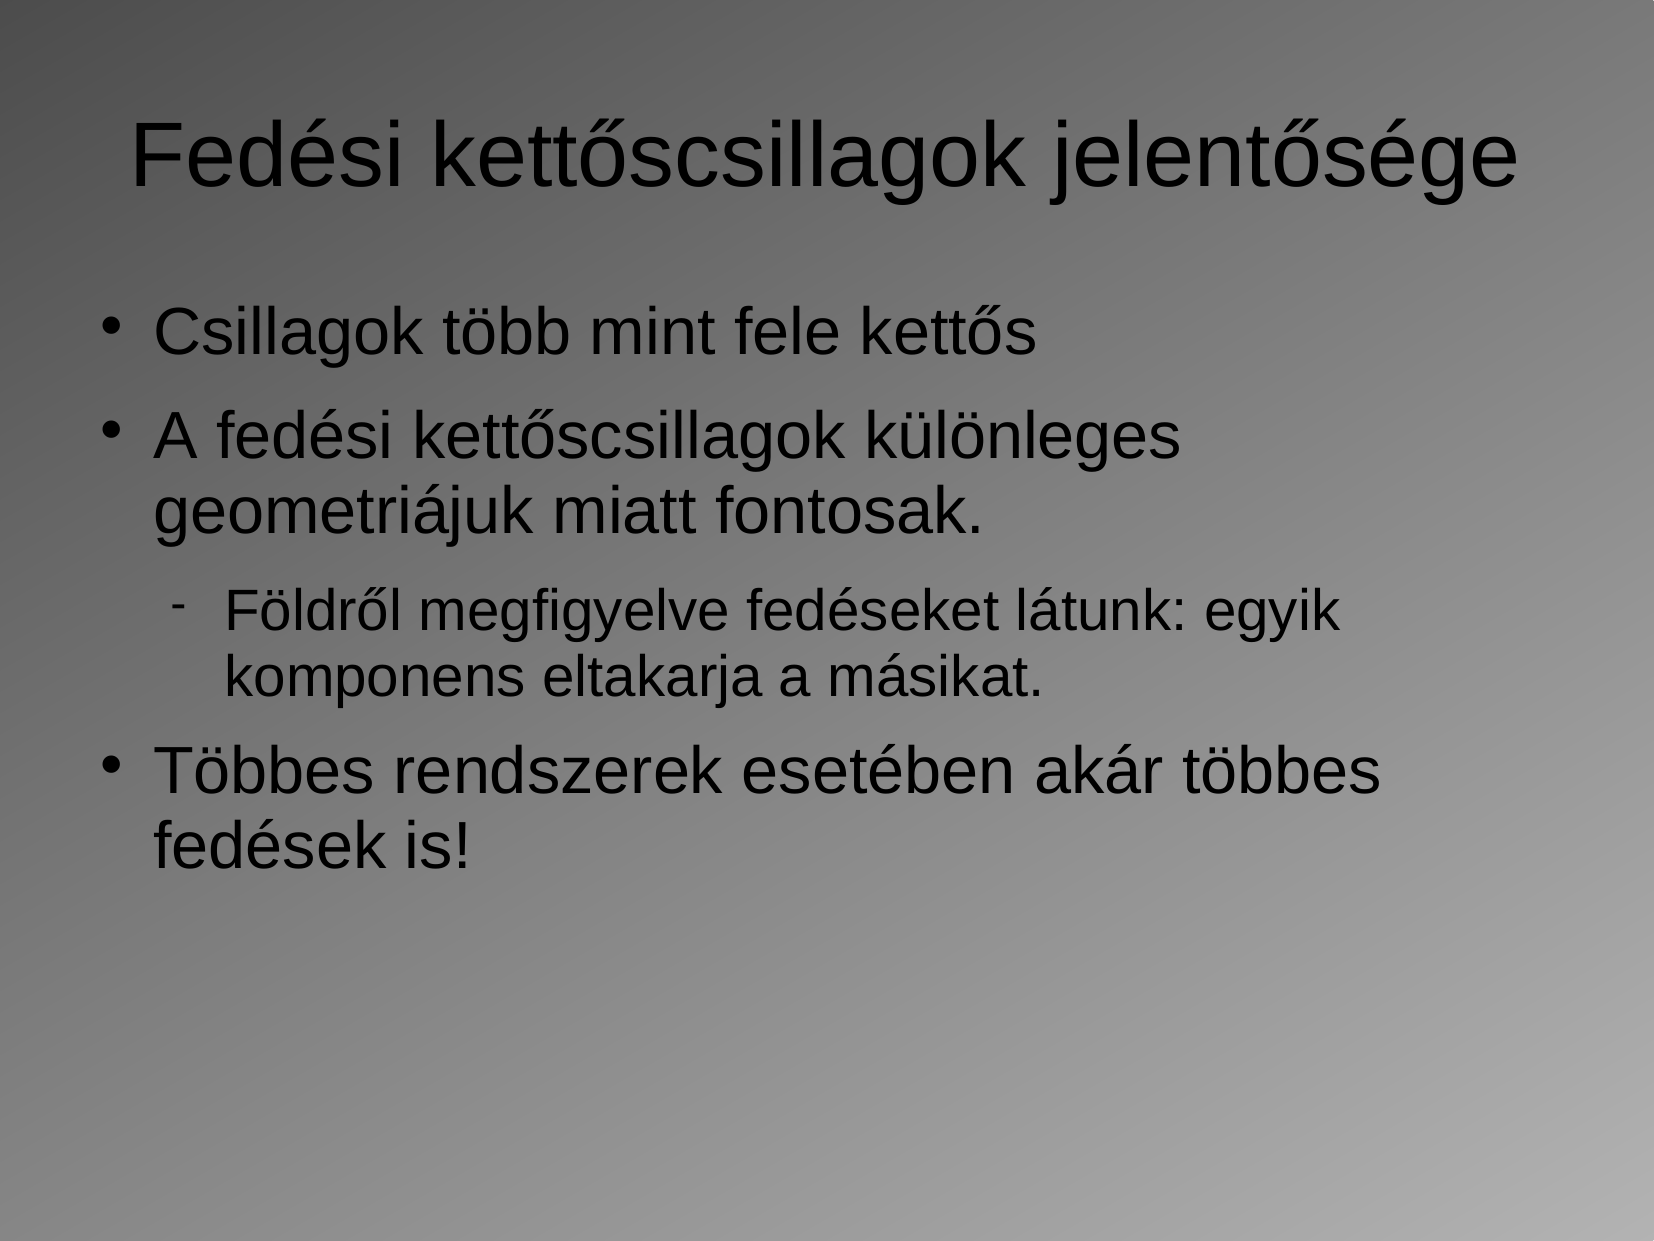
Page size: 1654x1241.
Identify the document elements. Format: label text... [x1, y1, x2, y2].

list Csillagok több mint fele kettős A fedési kettőscsillagok különleges geometriájuk miatt fontosak. Földről megfigyelve fedéseket látunk: egyik komponens eltakarja a másikat. Többes rendszerek esetében akár többes fedések is! [82, 290, 1571, 1010]
title Fedési kettőscsillagok jelentősége [82, 49, 1571, 257]
